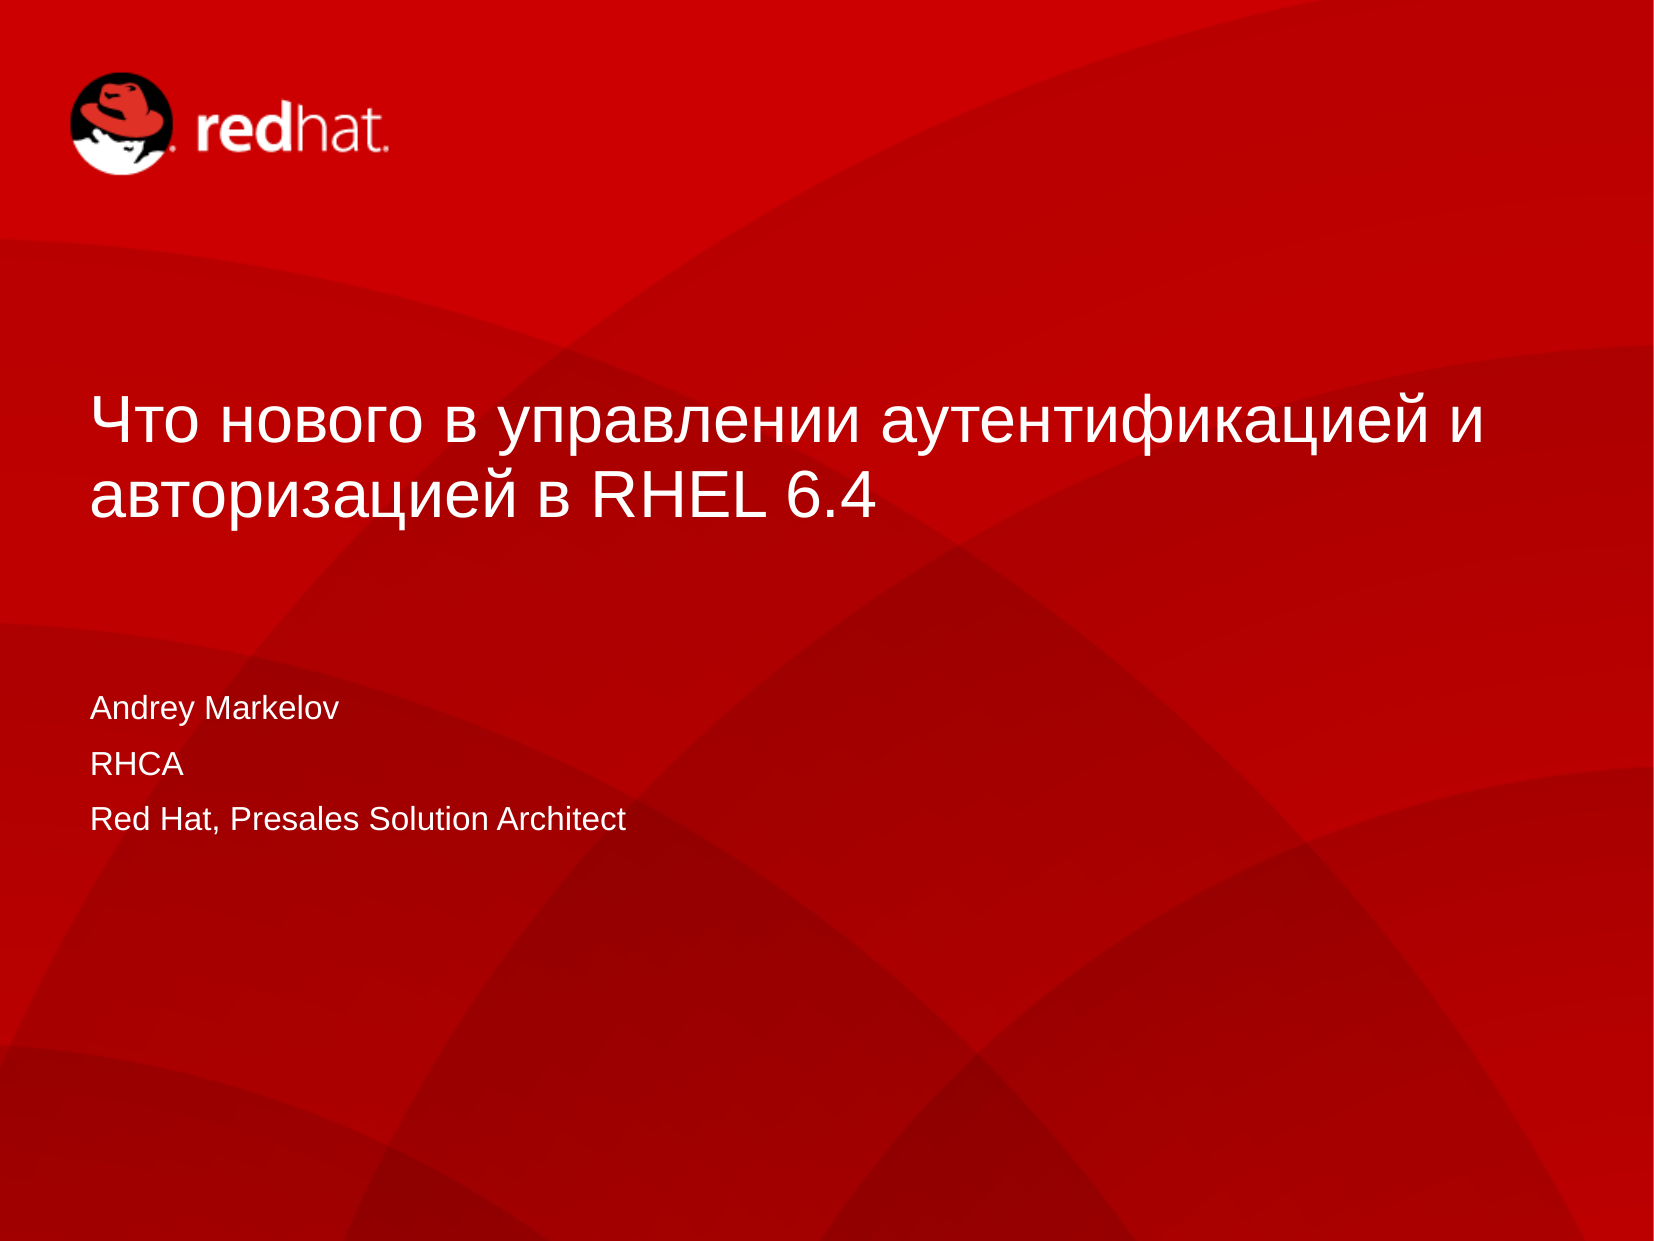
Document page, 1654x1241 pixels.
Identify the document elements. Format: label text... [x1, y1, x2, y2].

picture [0, 0, 1654, 1241]
text_box Что нового в управлении аутентификацией и авторизацией в RHEL 6.4 Andrey Markelov RHCA Red Hat, Presales Solution Architect [75, 375, 1613, 846]
